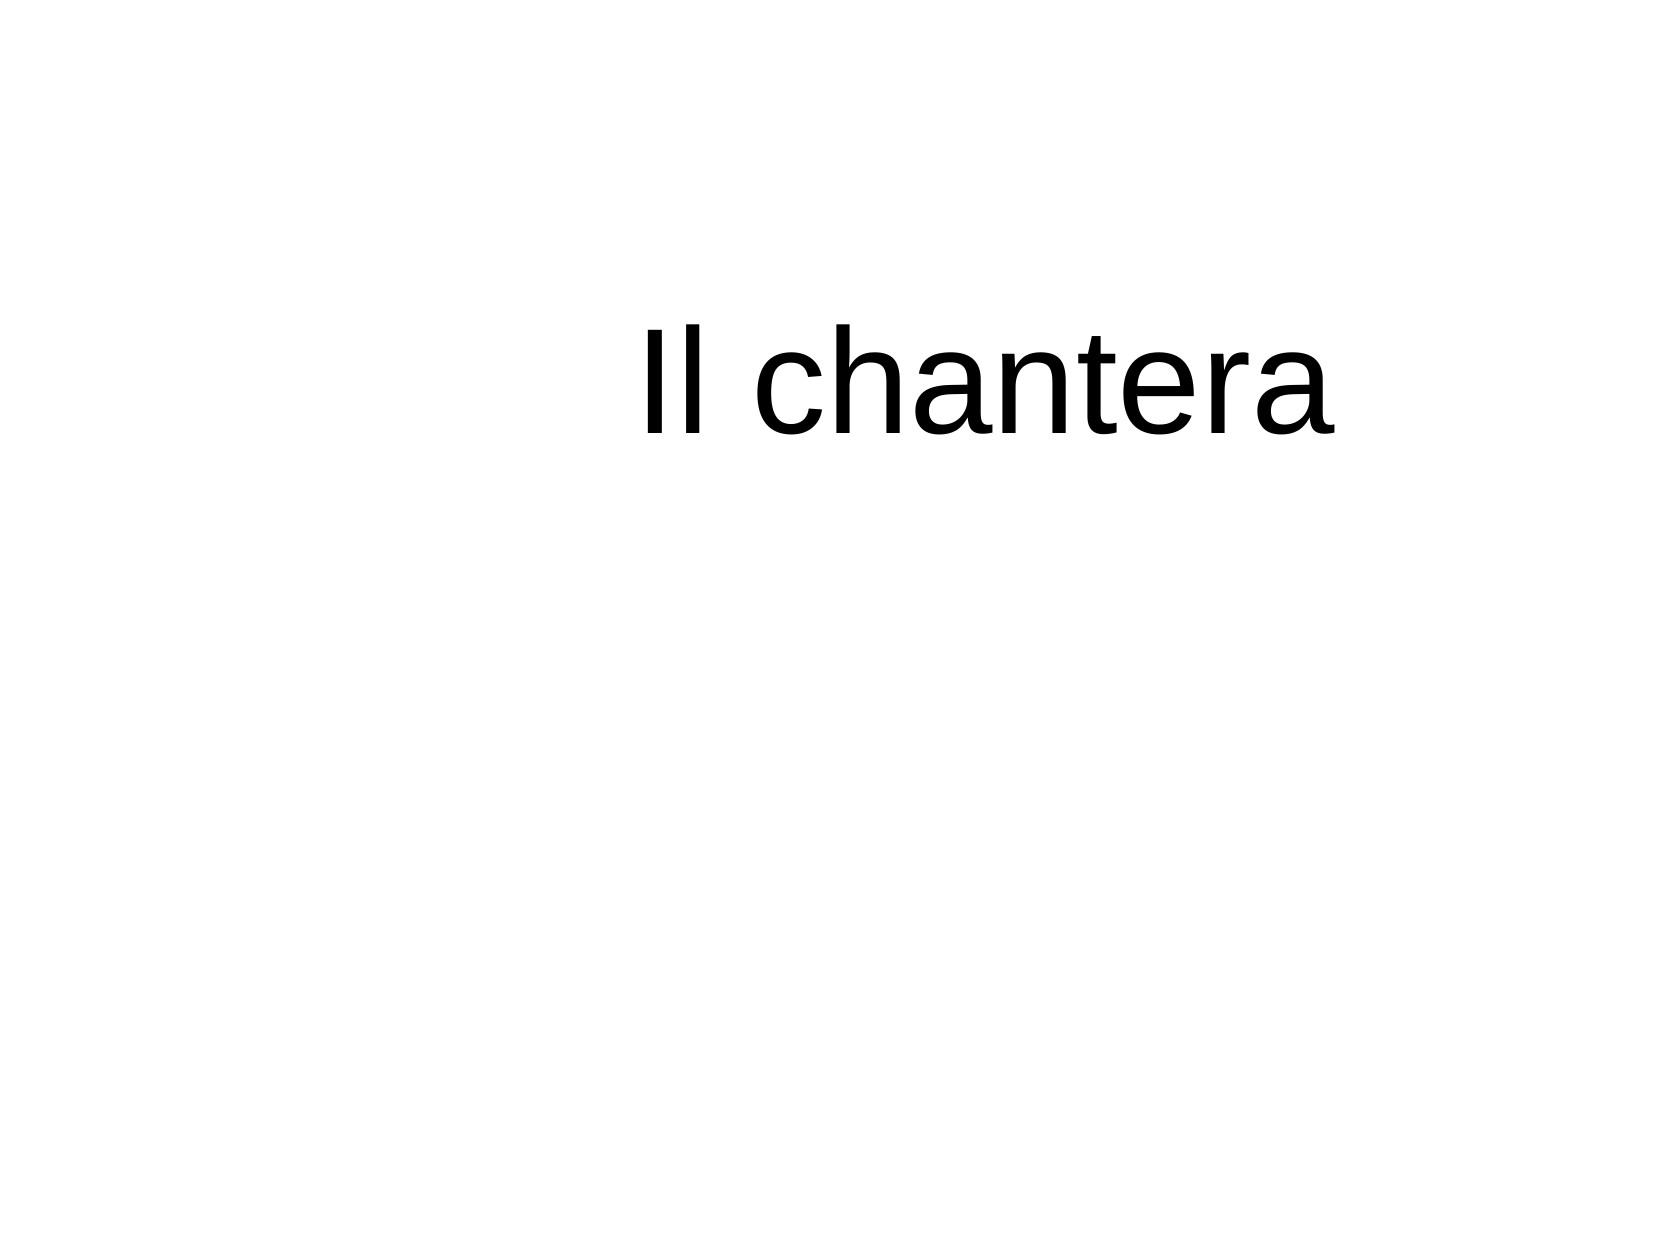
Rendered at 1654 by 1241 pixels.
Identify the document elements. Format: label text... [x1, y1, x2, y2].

text_box Il chantera [620, 290, 1536, 473]
